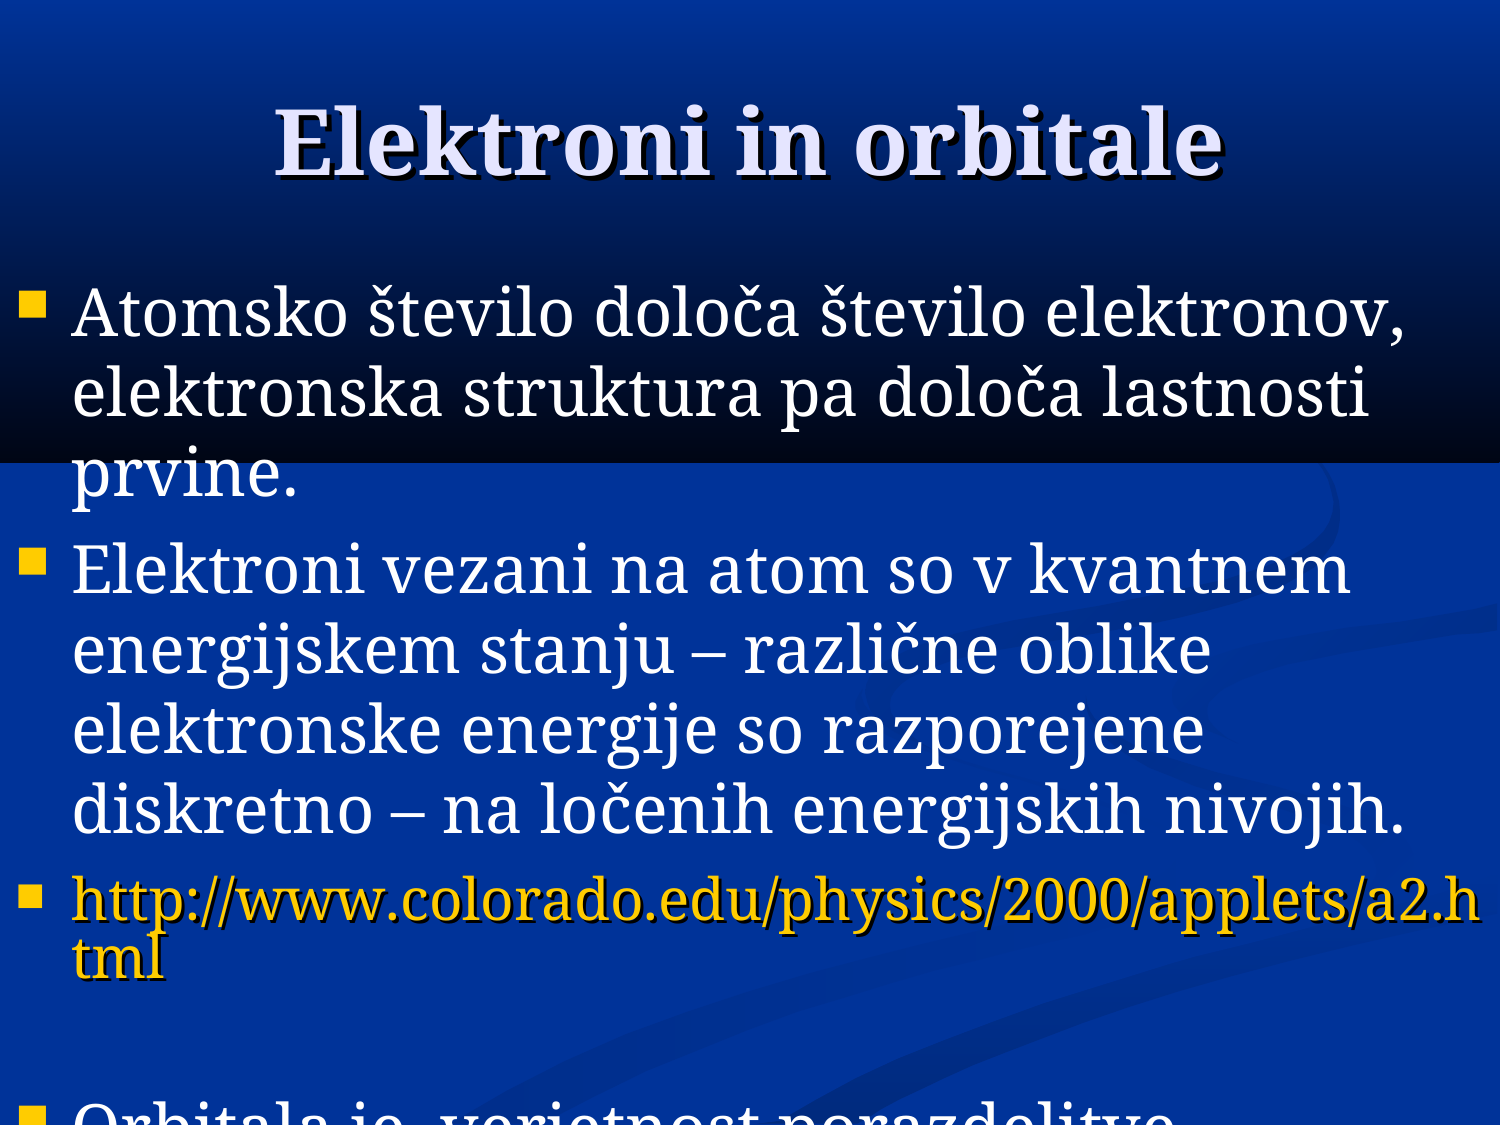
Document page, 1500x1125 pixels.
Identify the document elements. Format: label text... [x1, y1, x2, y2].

title Elektroni in orbitale [75, 45, 1426, 233]
list Atomsko število določa število elektronov, elektronska struktura pa določa lastnosti prvine. Elektroni vezani na atom so v kvantnem energijskem stanju – različne oblike elektronske energije so razporejene diskretno – na ločenih energijskih nivojih. http://www.colorado.edu/physics/2000/applets/a2.html Orbitala je verjetnost porazdelitve elektronov okrog jedra. [0, 262, 1500, 1125]
